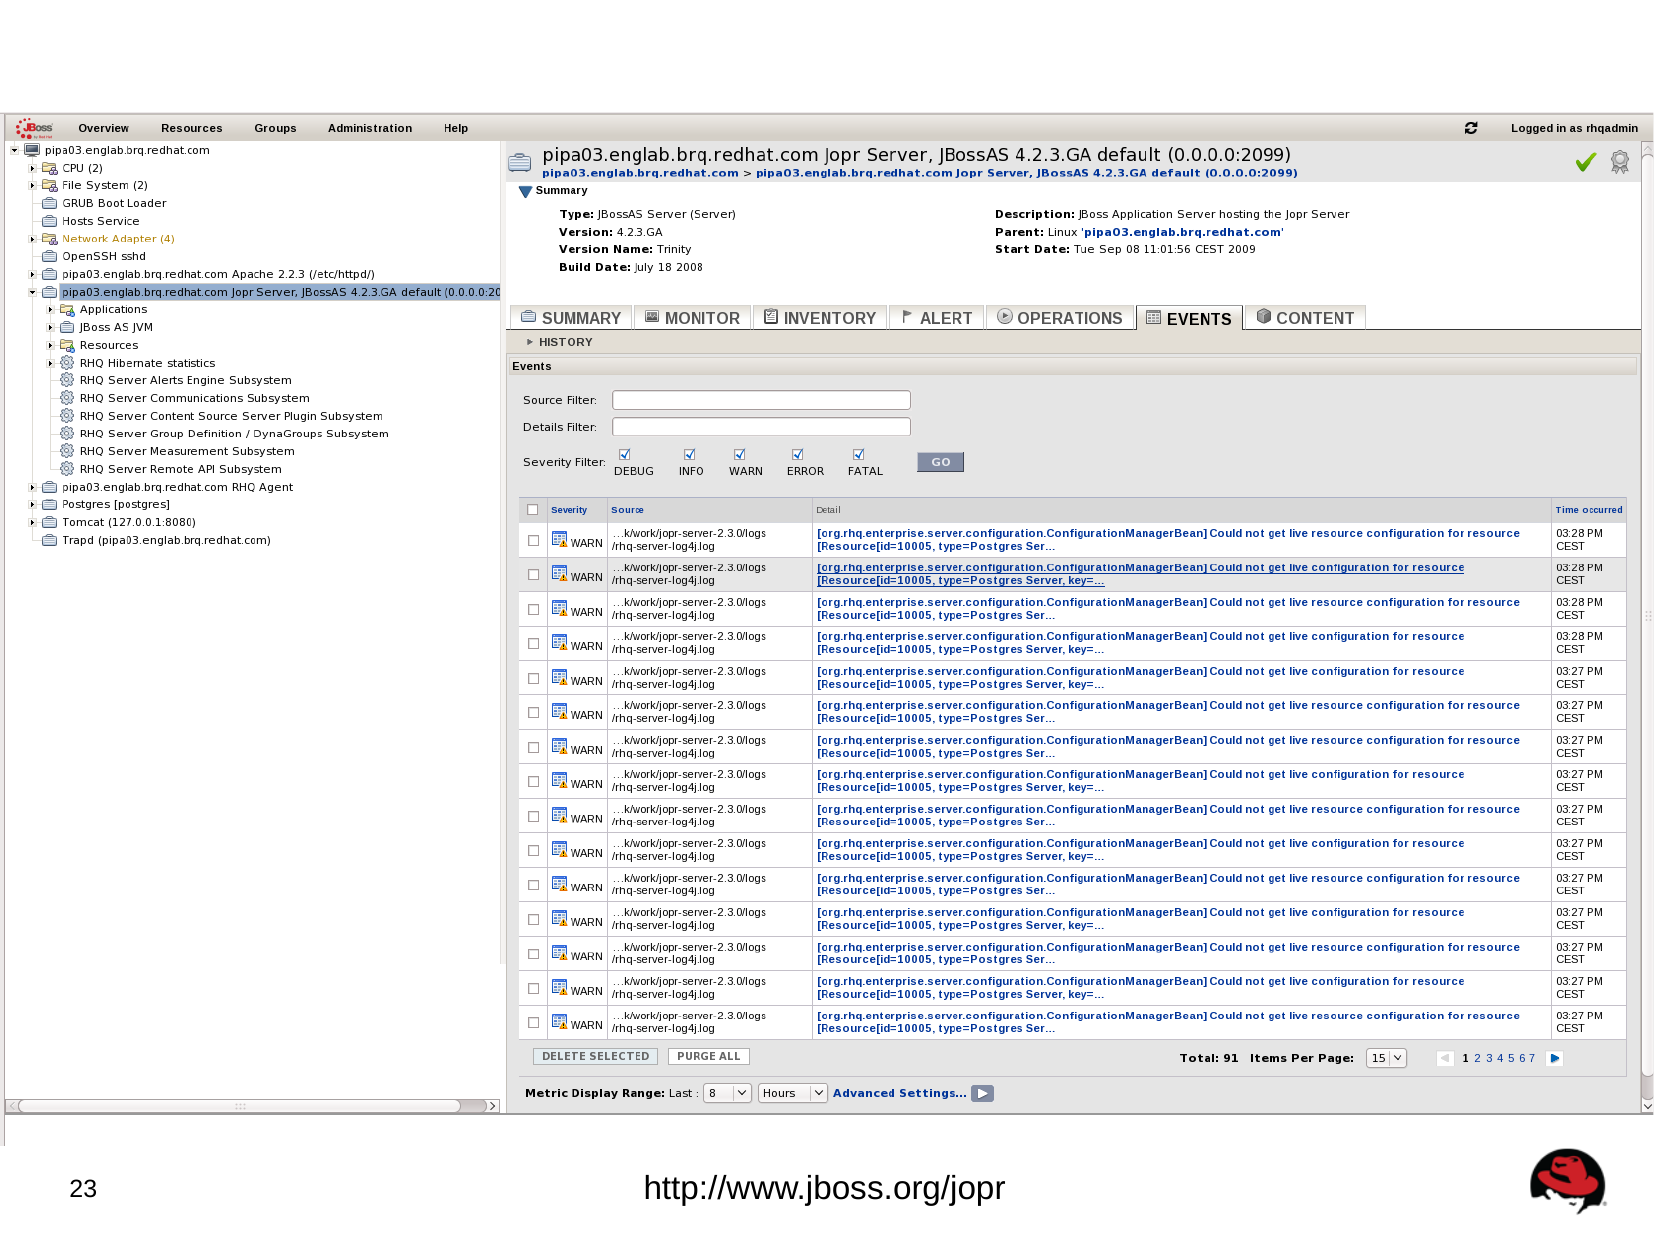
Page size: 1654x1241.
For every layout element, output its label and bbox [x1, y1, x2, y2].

picture [0, 112, 1654, 1224]
